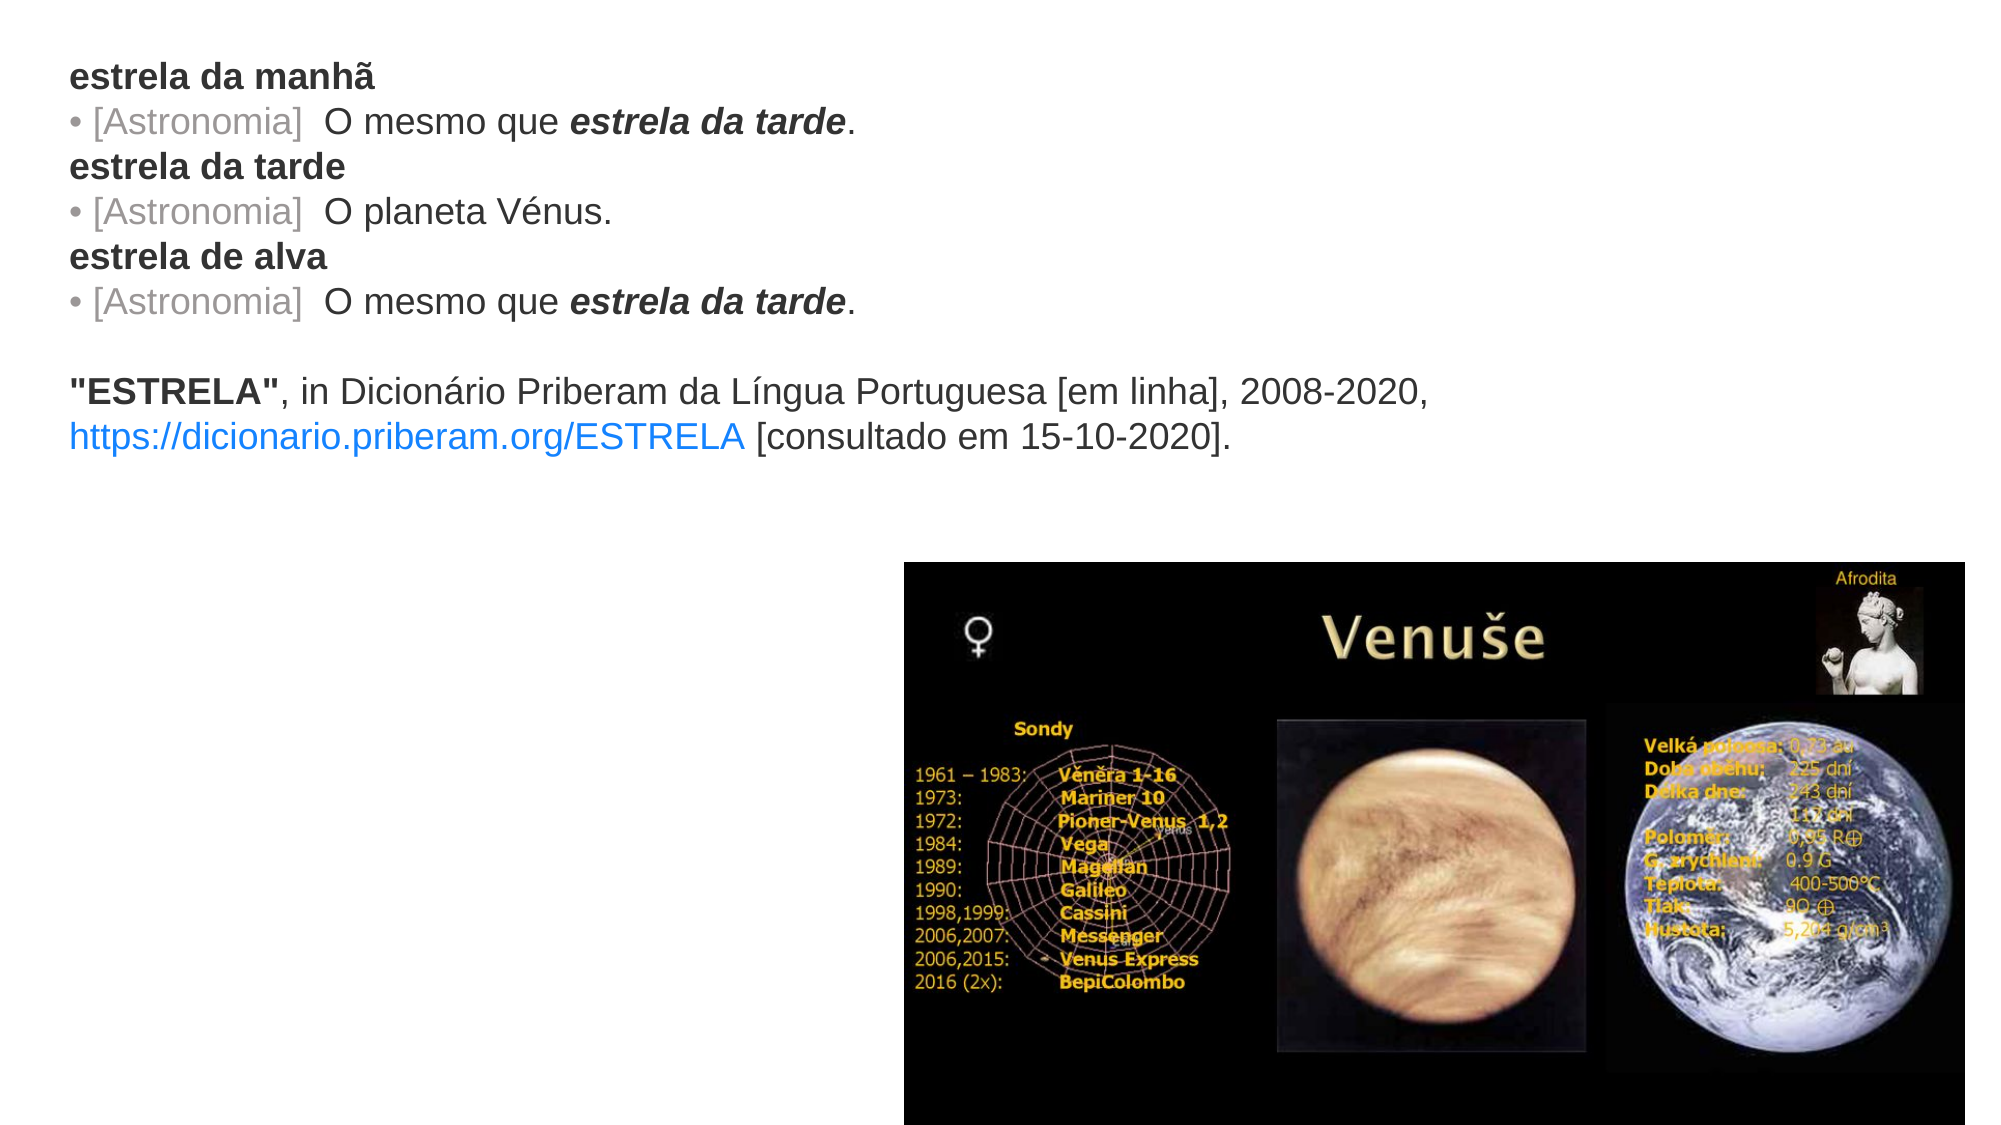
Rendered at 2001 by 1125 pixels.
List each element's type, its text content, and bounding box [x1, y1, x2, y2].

text_box estrela da manhã • [Astronomia] O mesmo que estrela da tarde. estrela da tarde • [Astronomia] O planeta Vénus. estrela de alva • [Astronomia] O mesmo que estrela da tarde. "ESTRELA", in Dicionário Priberam da Língua Portuguesa [em linha], 2008-2020, https://dicionario.priberam.org/ESTRELA [consultado em 15-10-2020]. [54, 44, 1476, 469]
picture [904, 562, 1965, 1125]
